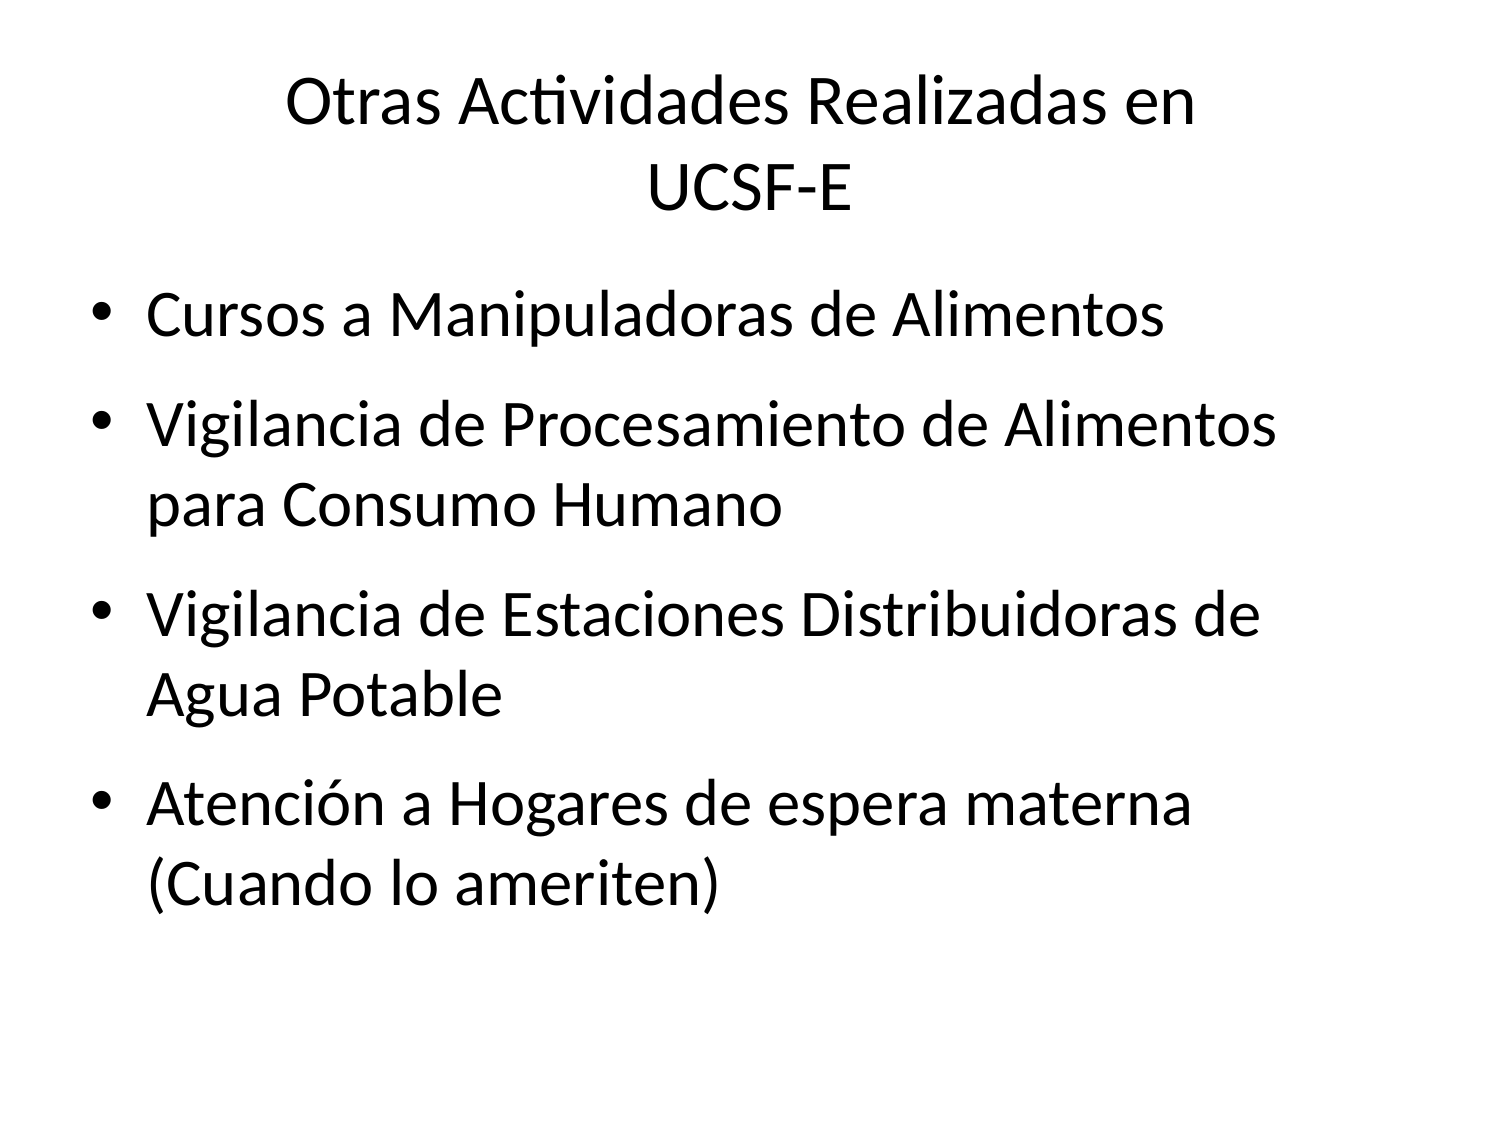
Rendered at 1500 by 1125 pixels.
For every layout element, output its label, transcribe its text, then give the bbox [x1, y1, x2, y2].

title Otras Actividades Realizadas en UCSF-E [75, 45, 1425, 233]
list Cursos a Manipuladoras de Alimentos Vigilancia de Procesamiento de Alimentos para Consumo Humano Vigilancia de Estaciones Distribuidoras de Agua Potable Atención a Hogares de espera materna (Cuando lo ameriten) [75, 262, 1425, 1005]
